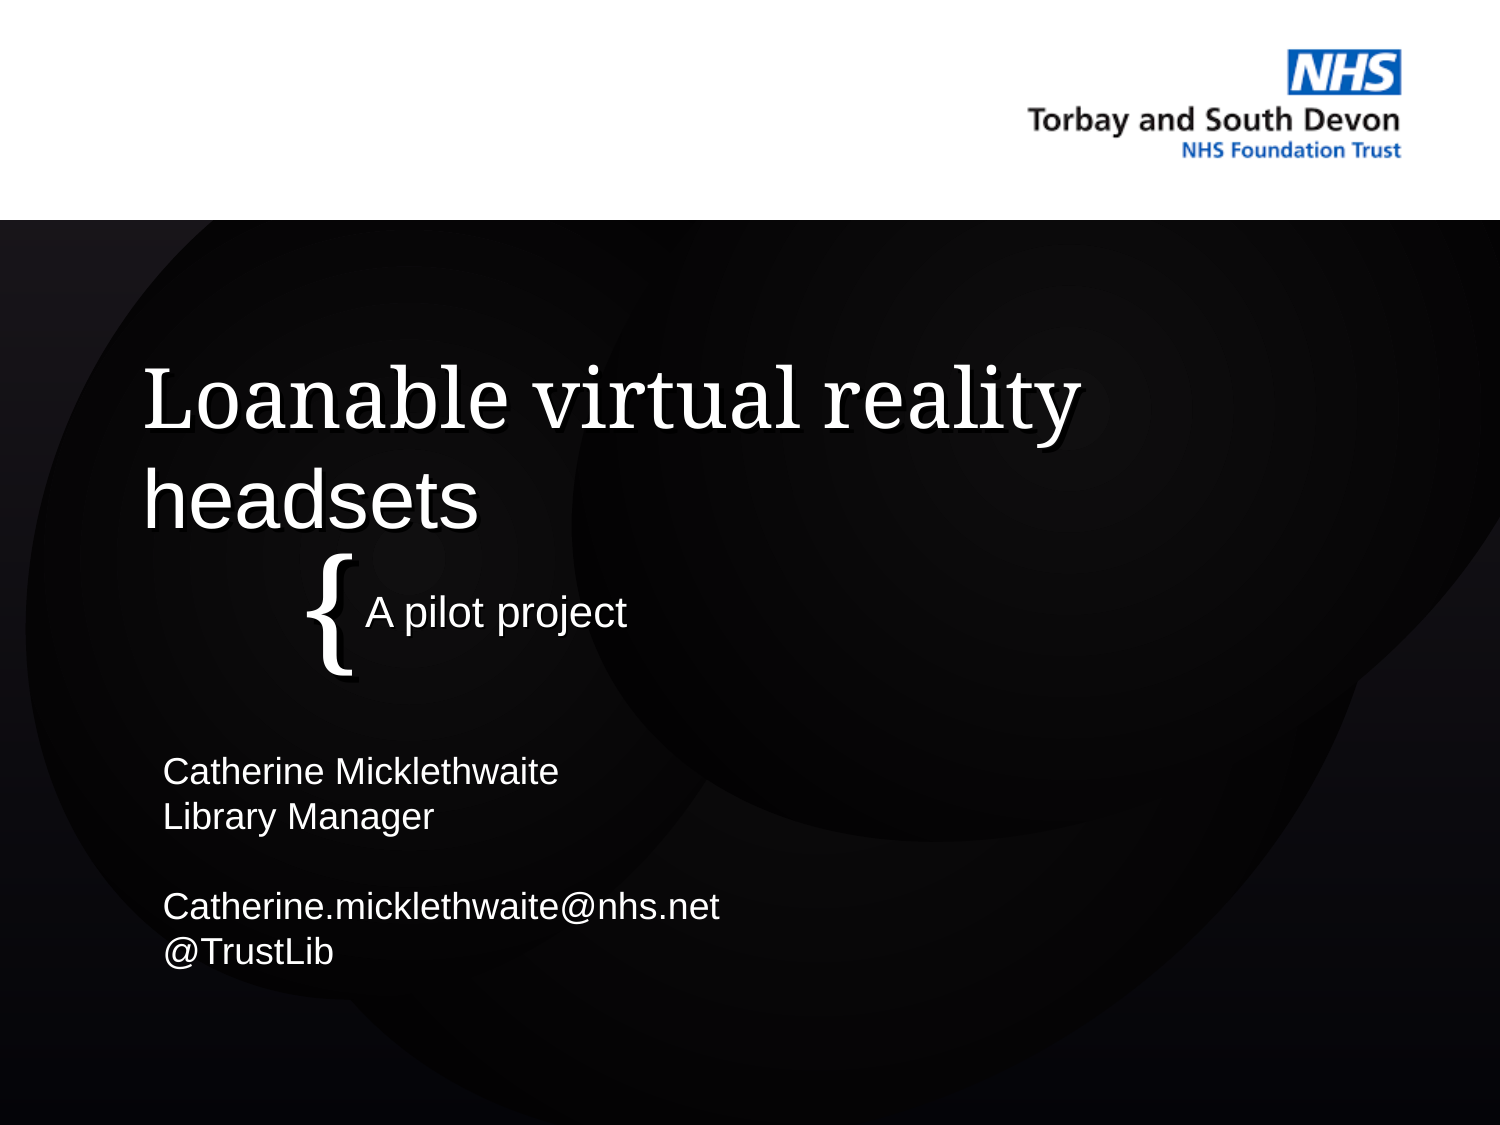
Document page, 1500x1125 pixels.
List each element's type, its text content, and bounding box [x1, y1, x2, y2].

text_box Catherine Micklethwaite Library Manager Catherine.micklethwaite@nhs.net @TrustLib [147, 739, 904, 983]
text_box [0, 0, 1500, 220]
picture [923, 30, 1447, 174]
title Loanable virtual reality headsets [127, 220, 1366, 554]
subtitle A pilot project [350, 553, 1363, 667]
